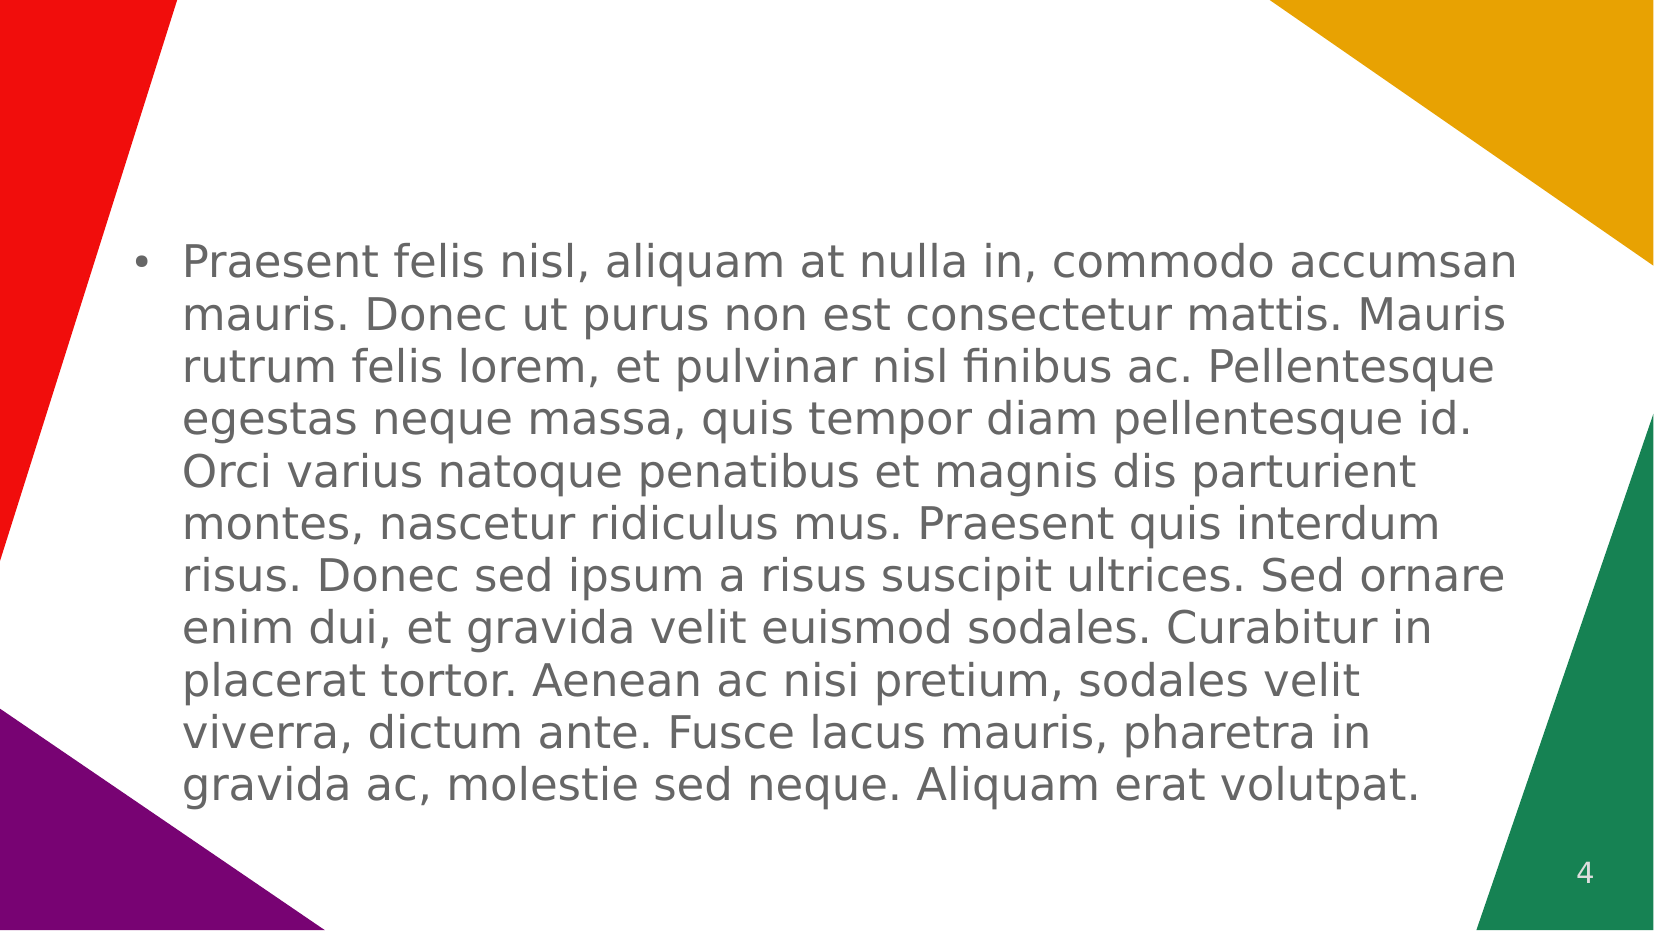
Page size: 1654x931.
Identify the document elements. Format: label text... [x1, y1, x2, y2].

list Praesent felis nisl, aliquam at nulla in, commodo accumsan mauris. Donec ut purus non est consectetur mattis. Mauris rutrum felis lorem, et pulvinar nisl finibus ac. Pellentesque egestas neque massa, quis tempor diam pellentesque id. Orci varius natoque penatibus et magnis dis parturient montes, nascetur ridiculus mus. Praesent quis interdum risus. Donec sed ipsum a risus suscipit ultrices. Sed ornare enim dui, et gravida velit euismod sodales. Curabitur in placerat tortor. Aenean ac nisi pretium, sodales velit viverra, dictum ante. Fusce lacus mauris, pharetra in gravida ac, molestie sed neque. Aliquam erat volutpat. [118, 236, 1536, 827]
